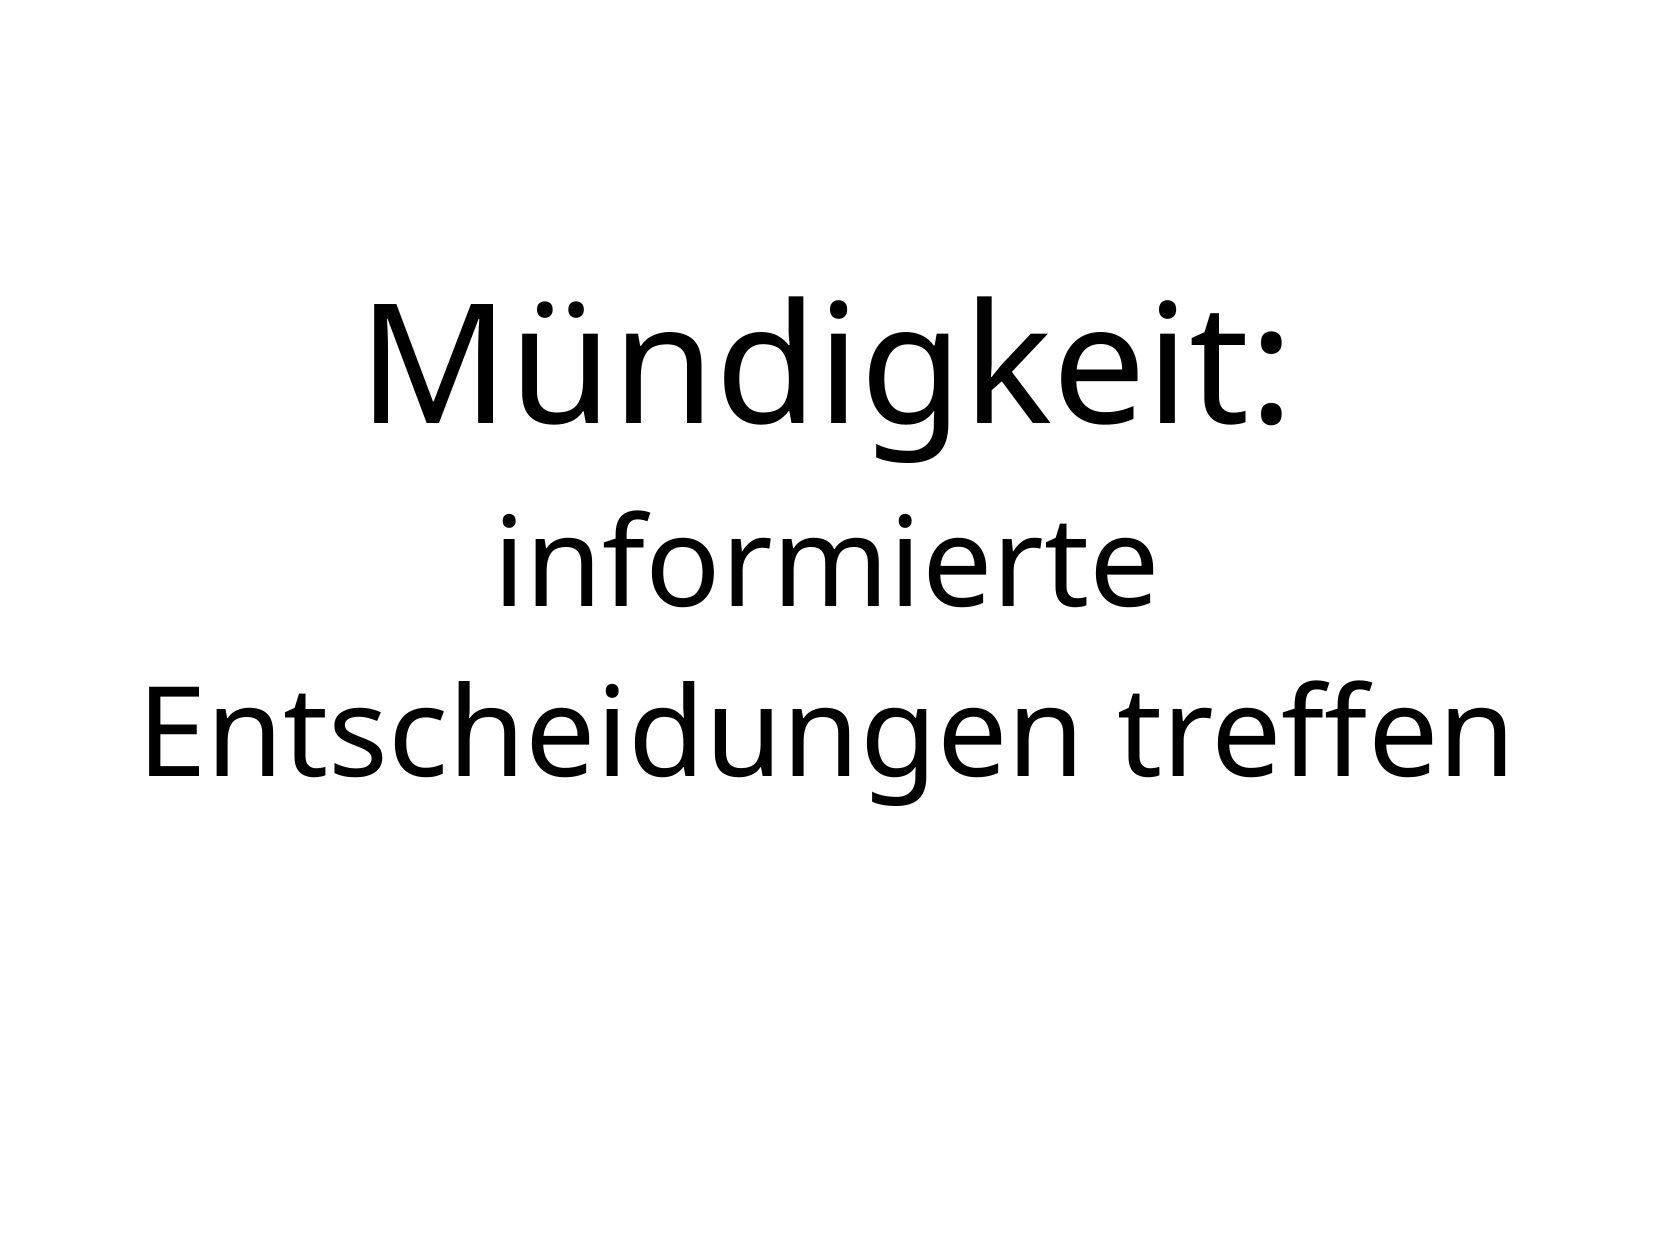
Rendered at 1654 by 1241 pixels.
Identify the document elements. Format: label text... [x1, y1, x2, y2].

subtitle Mündigkeit: informierte Entscheidungen treffen [82, 49, 1571, 1010]
